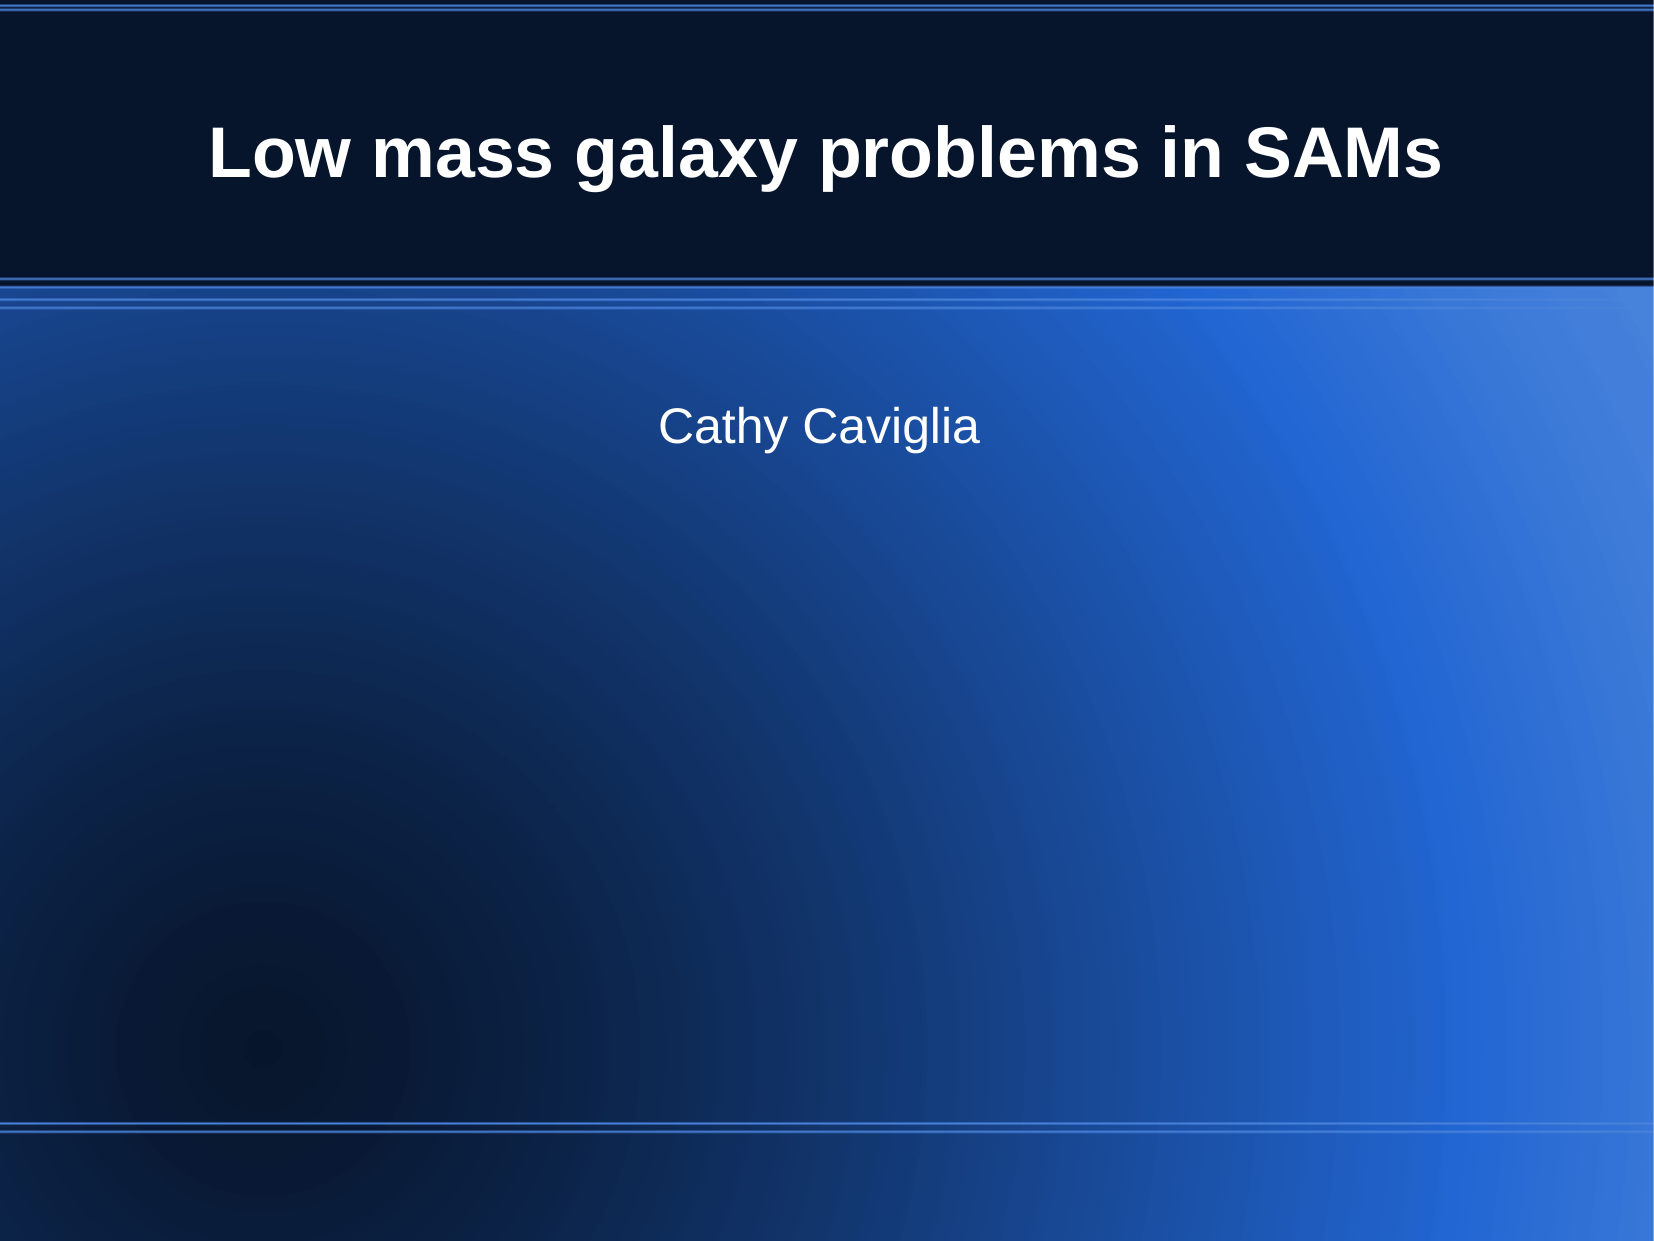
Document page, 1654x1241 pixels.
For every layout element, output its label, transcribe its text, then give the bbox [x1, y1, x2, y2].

subtitle Cathy Caviglia [75, 75, 1564, 777]
title Low mass galaxy problems in SAMs [82, 49, 1571, 257]
picture [0, 0, 1654, 1241]
